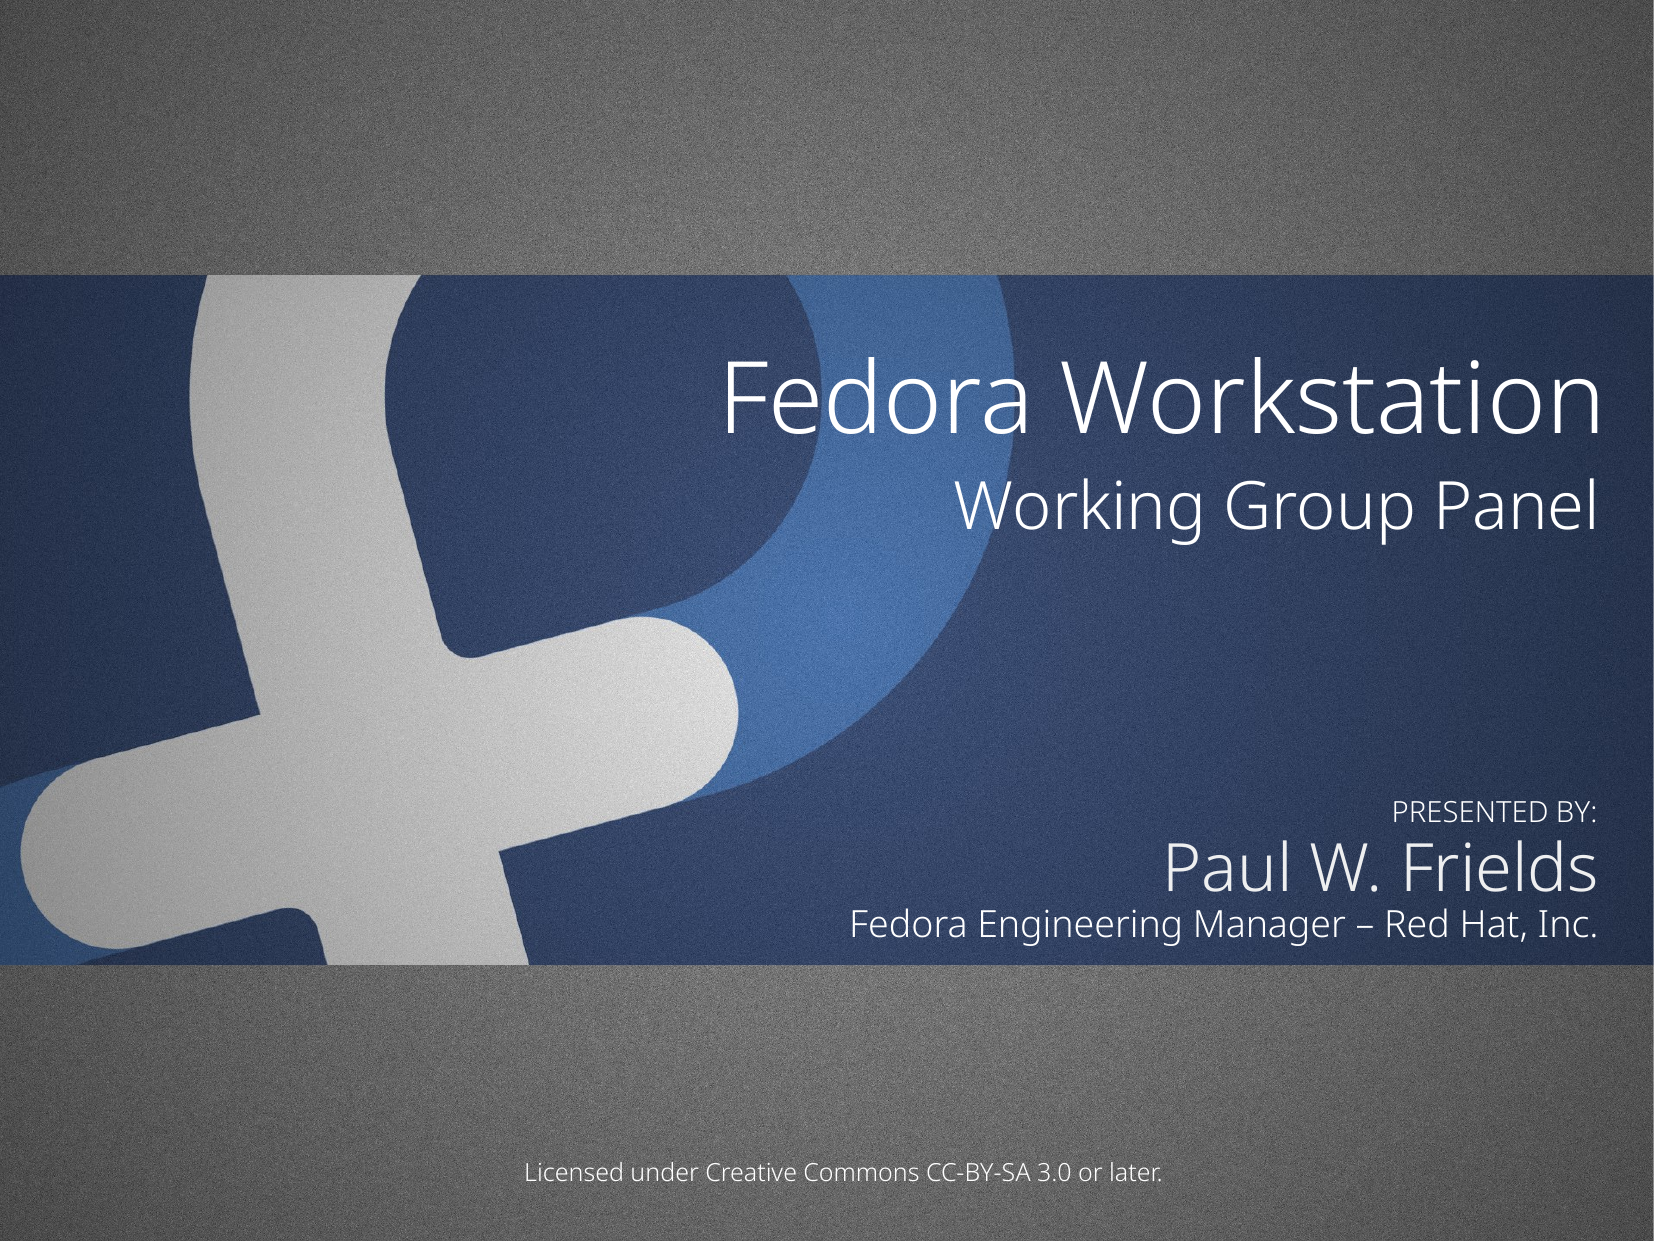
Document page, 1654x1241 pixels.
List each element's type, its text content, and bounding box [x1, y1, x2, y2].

picture [0, 0, 1654, 1241]
text_box Paul W. Frields [649, 812, 1615, 887]
subtitle Working Group Panel [442, 457, 1601, 621]
title Fedora Workstation [118, 291, 1607, 499]
text_box Licensed under Creative Commons CC-BY-SA 3.0 or later. [75, 1126, 1613, 1197]
text_box Fedora Engineering Manager – Red Hat, Inc. [531, 887, 1615, 958]
text_box PRESENTED BY: [797, 784, 1613, 855]
